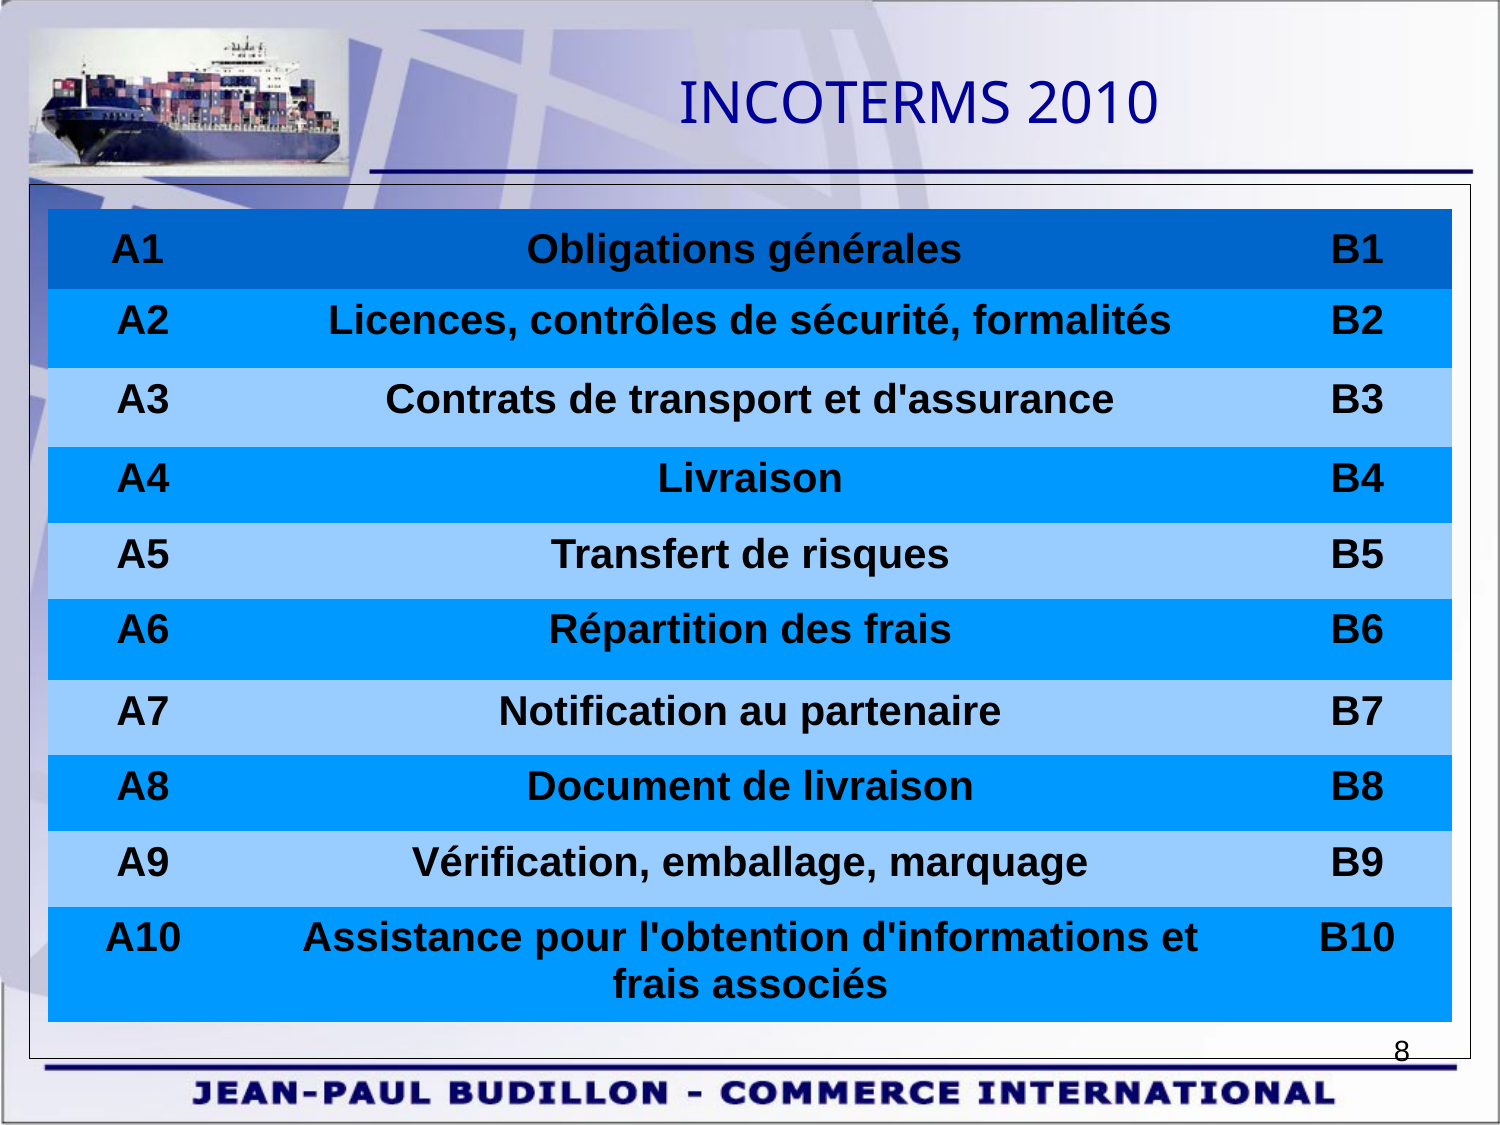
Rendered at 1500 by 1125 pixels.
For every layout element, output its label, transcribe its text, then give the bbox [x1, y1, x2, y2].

table_header B1 [1262, 209, 1452, 289]
table_header Obligations générales [239, 209, 1262, 289]
table_cell A3 [48, 368, 239, 447]
table_cell A6 [48, 599, 239, 680]
table_cell B8 [1262, 755, 1452, 831]
table_cell A5 [48, 523, 239, 599]
table_cell B10 [1262, 907, 1452, 1022]
table_cell A4 [48, 447, 239, 523]
table_cell Contrats de transport et d'assurance [239, 368, 1262, 447]
table_cell B2 [1262, 289, 1452, 368]
table_cell A7 [48, 680, 239, 755]
table_header A1 [48, 209, 239, 289]
table_cell Licences, contrôles de sécurité, formalités [239, 289, 1262, 368]
title INCOTERMS 2010 [356, 42, 1483, 159]
table_cell Livraison [239, 447, 1262, 523]
table_cell Transfert de risques [239, 523, 1262, 599]
table_cell B5 [1262, 523, 1452, 599]
table_cell Assistance pour l'obtention d'informations et frais associés [239, 907, 1262, 1022]
table_cell Vérification, emballage, marquage [239, 831, 1262, 907]
table_cell A2 [48, 289, 239, 368]
table_cell A10 [48, 907, 239, 1022]
table_cell B9 [1262, 831, 1452, 907]
table_cell B4 [1262, 447, 1452, 523]
picture [0, 0, 1500, 1125]
table_cell B3 [1262, 368, 1452, 447]
table_cell B6 [1262, 599, 1452, 680]
table_cell A9 [48, 831, 239, 907]
table_cell A8 [48, 755, 239, 831]
table_cell Document de livraison [239, 755, 1262, 831]
table_cell B7 [1262, 680, 1452, 755]
table_cell Notification au partenaire [239, 680, 1262, 755]
table_cell Répartition des frais [239, 599, 1262, 680]
